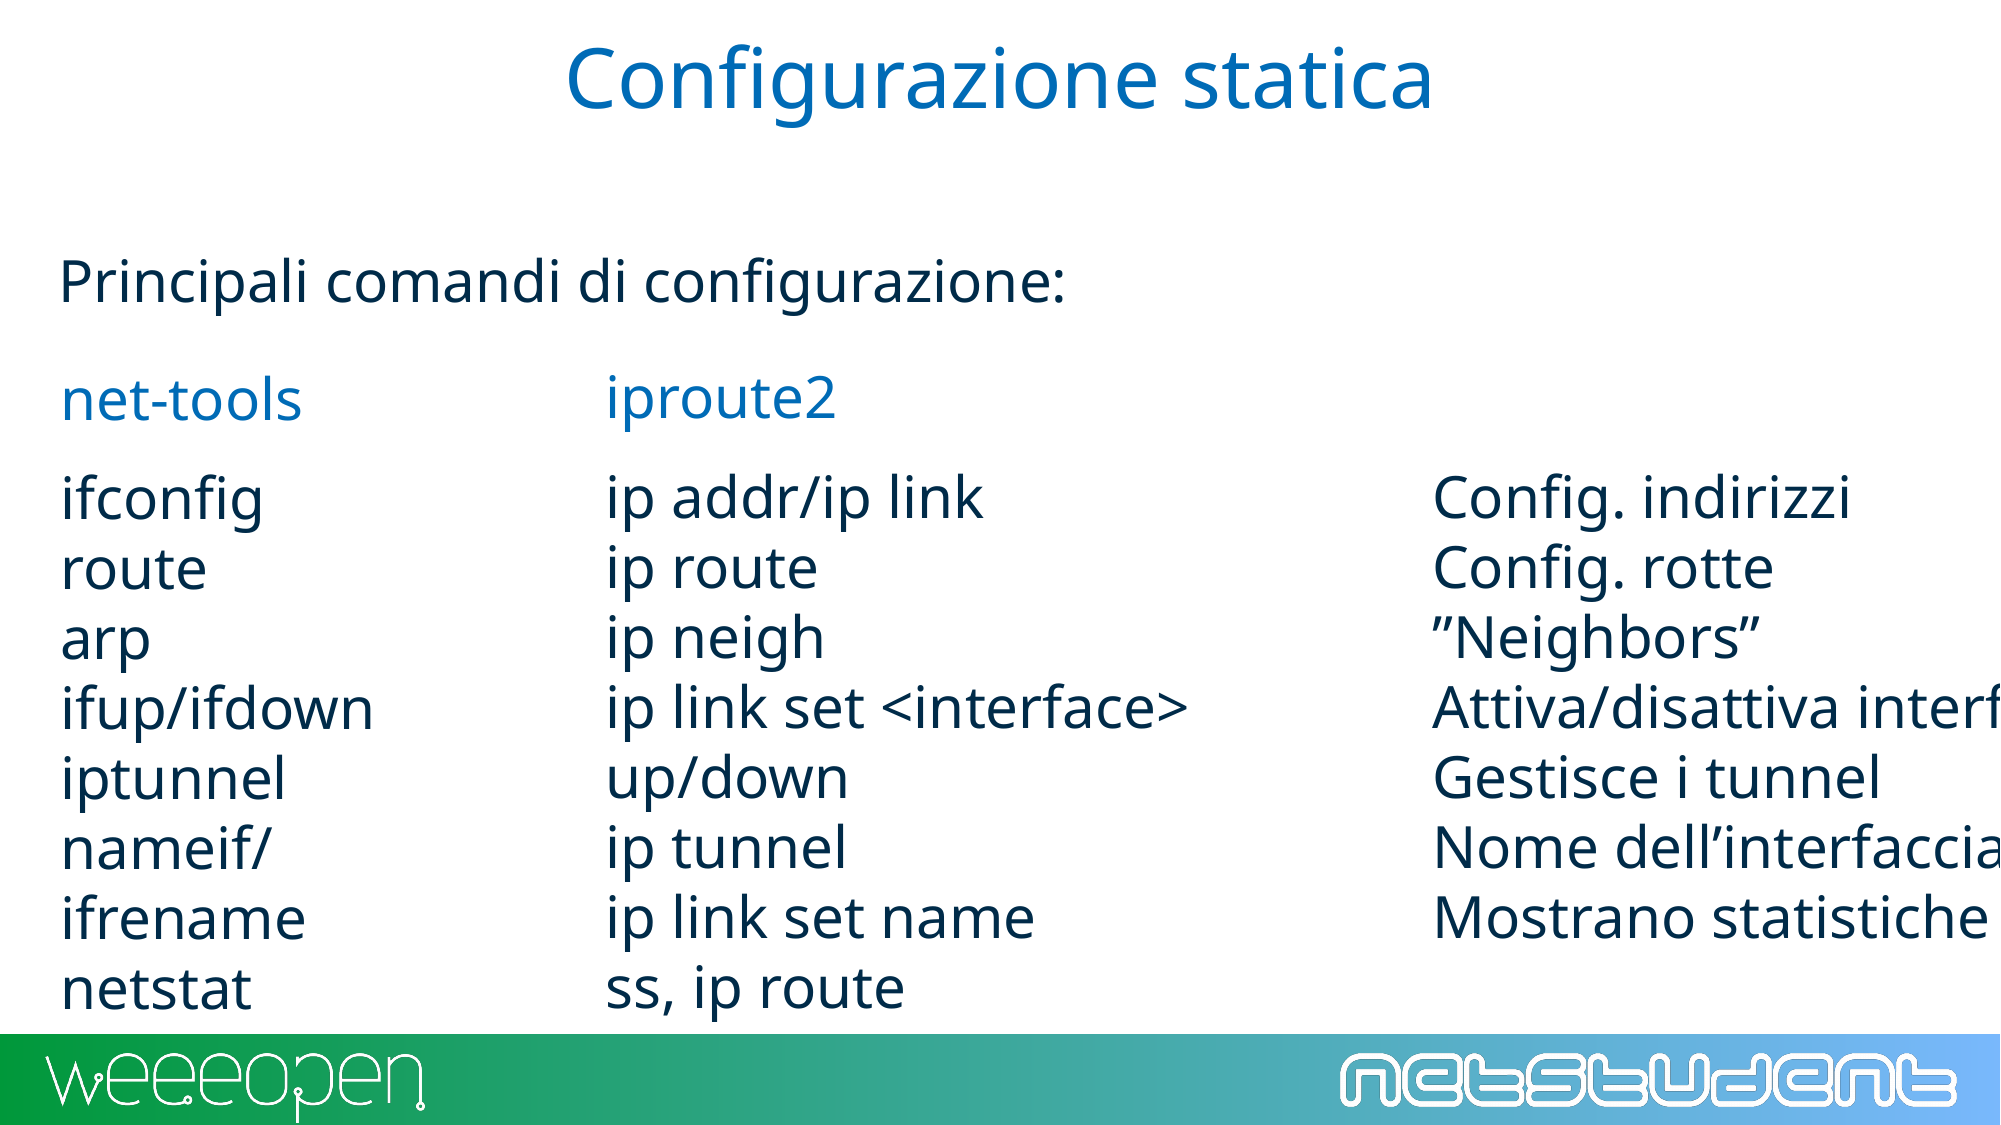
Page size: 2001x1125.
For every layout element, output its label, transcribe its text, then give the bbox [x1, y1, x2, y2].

list Principali comandi di configurazione: [43, 236, 1949, 325]
title Configurazione statica [43, 29, 1959, 247]
picture [1340, 1053, 1957, 1107]
list iproute2 ip addr/ip link ip route ip neigh ip link set <interface> up/down ip tunnel ip link set name ss, ip route [590, 353, 1329, 1092]
picture [45, 1093, 425, 1123]
list net-tools ifconfig route arp ifup/ifdown iptunnel nameif/ifrename netstat [45, 354, 485, 1093]
list Config. indirizzi Config. rotte ”Neighbors” Attiva/disattiva interf. Gestisce i tunnel Nome dell’interfaccia Mostrano statistiche [1417, 353, 2000, 1092]
